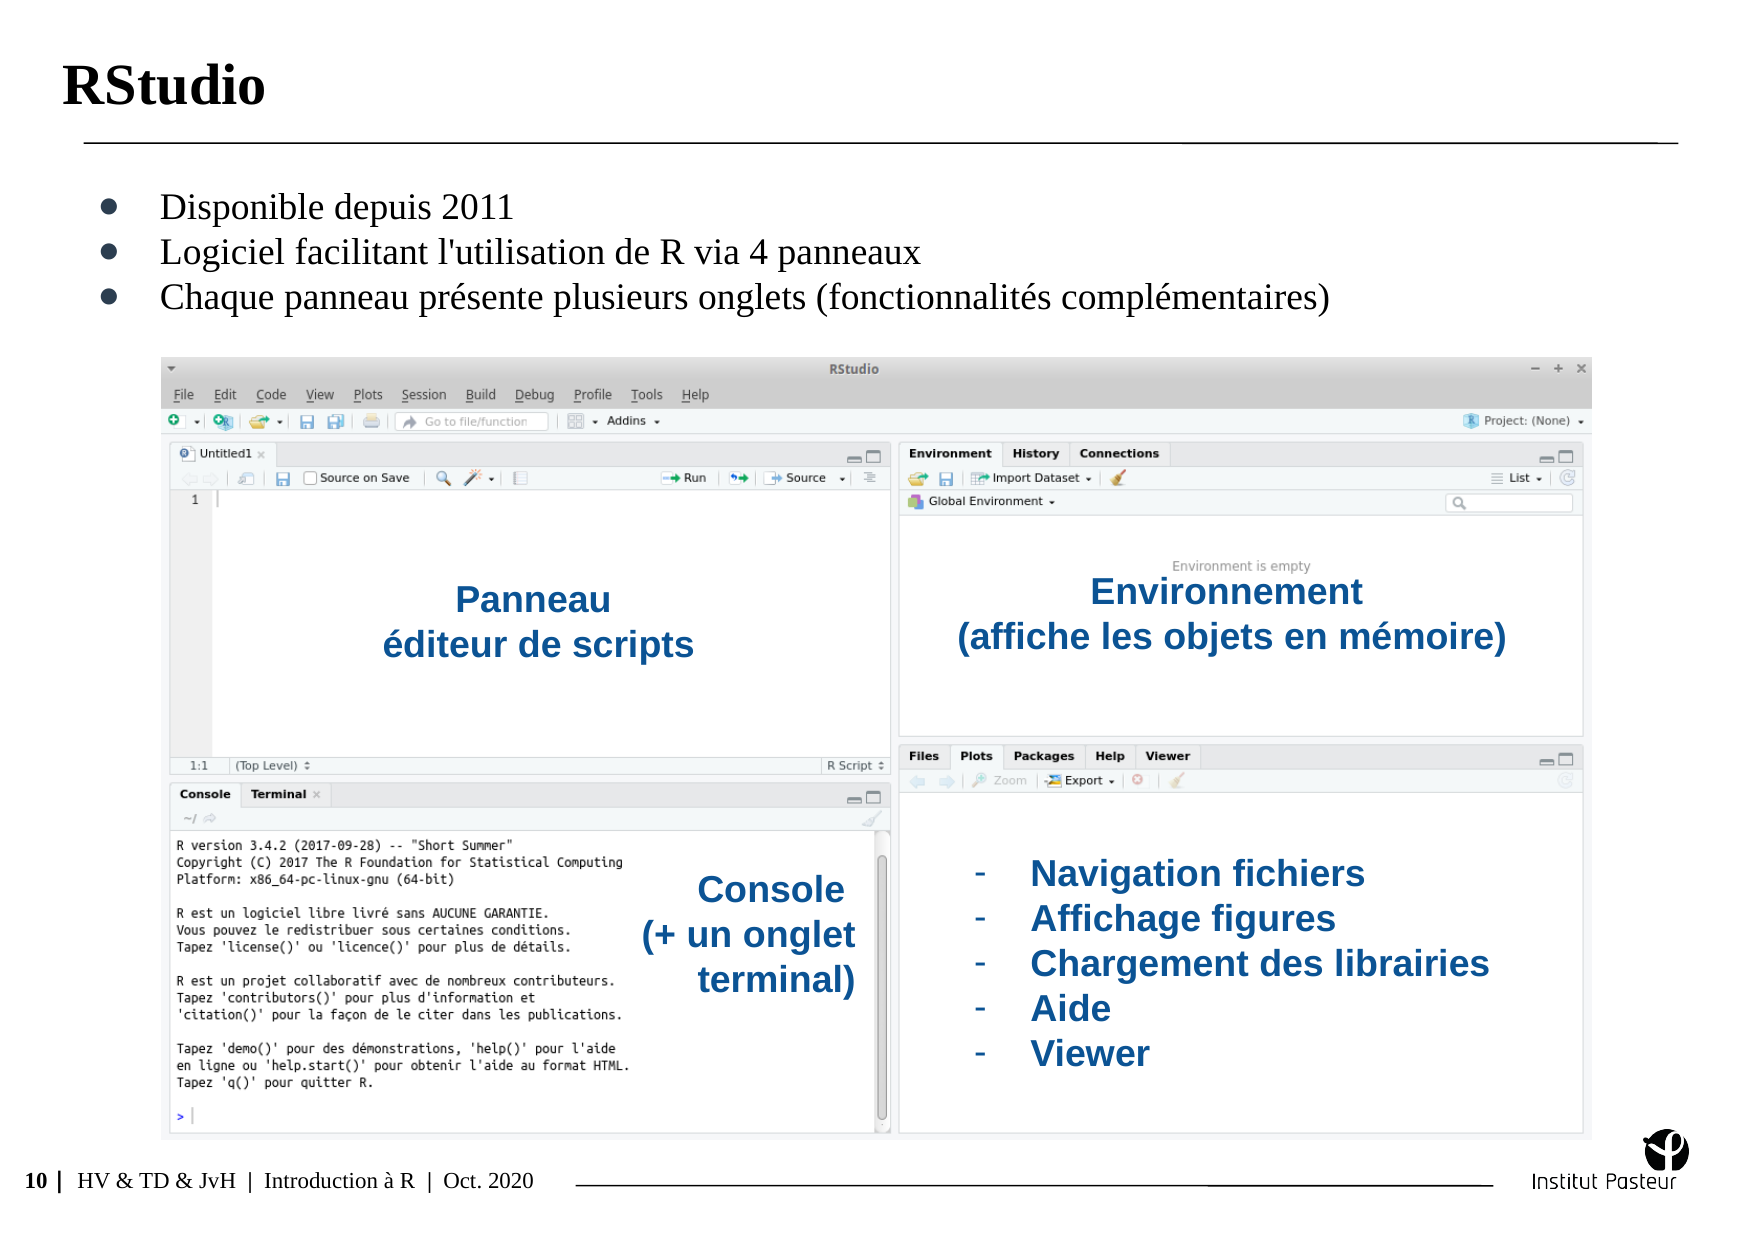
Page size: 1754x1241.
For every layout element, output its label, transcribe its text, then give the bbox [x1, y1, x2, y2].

text_box Console (+ un onglet terminal) [570, 849, 871, 1026]
text_box Environnement (affiche les objets en mémoire) [940, 546, 1525, 679]
text_box Navigation fichiers Affichage figures Chargement des librairies Aide Viewer [940, 807, 1525, 1115]
picture [161, 357, 1689, 1189]
text_box RStudio [62, 2, 1692, 160]
text_box Disponible depuis 2011 Logiciel facilitant l'utilisation de R via 4 panneaux Chaque panneau présente plusieurs onglets (fonctionnalités complémentaires) [89, 182, 1718, 315]
text_box Panneau éditeur de scripts [306, 554, 772, 686]
